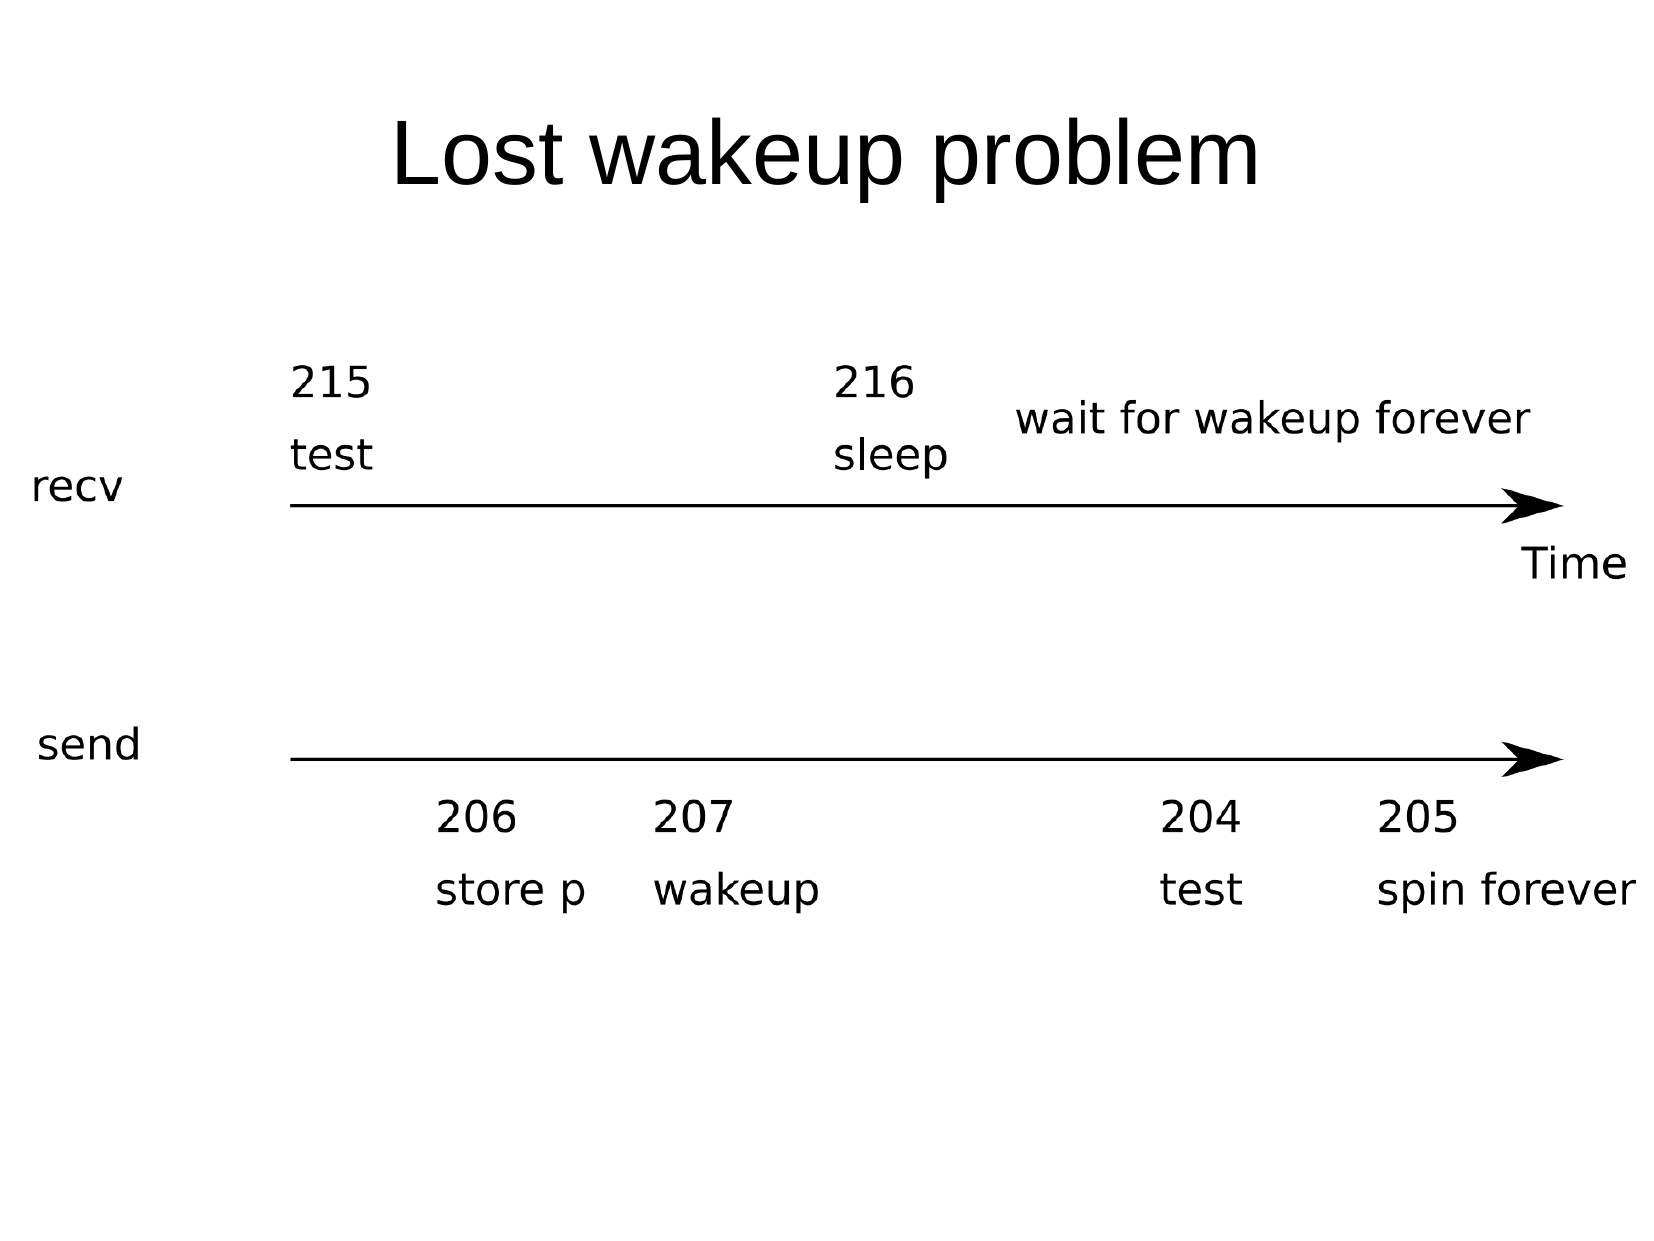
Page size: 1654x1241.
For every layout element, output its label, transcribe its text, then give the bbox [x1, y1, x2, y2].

picture [4, 321, 1654, 923]
title Lost wakeup problem [82, 49, 1571, 257]
